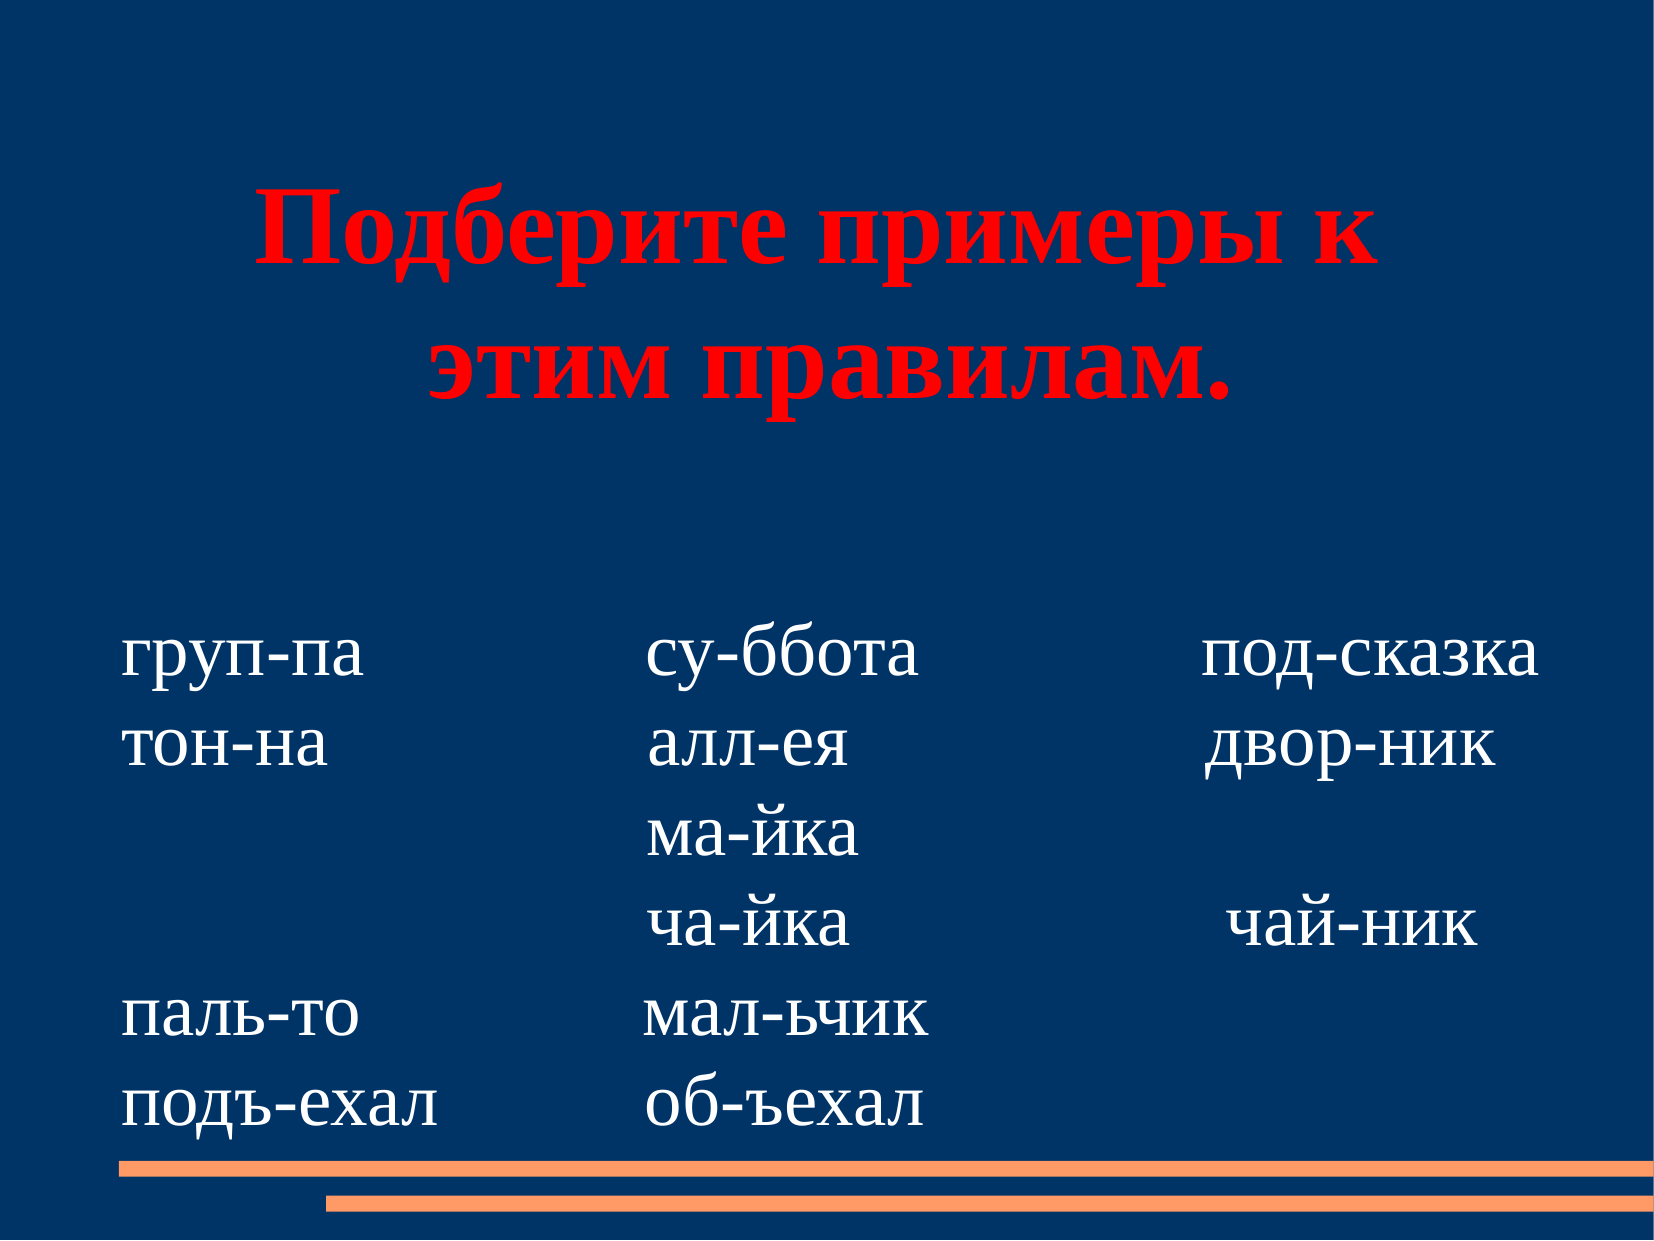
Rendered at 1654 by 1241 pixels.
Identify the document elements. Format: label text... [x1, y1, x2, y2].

text_box Подберите примеры к этим правилам. груп-па су-ббота под-сказка тон-на алл-ея двор-ник ма-йка ча-йка чай-ник паль-то мал-ьчик подъ-ехал об-ъехал [106, 53, 1595, 1241]
